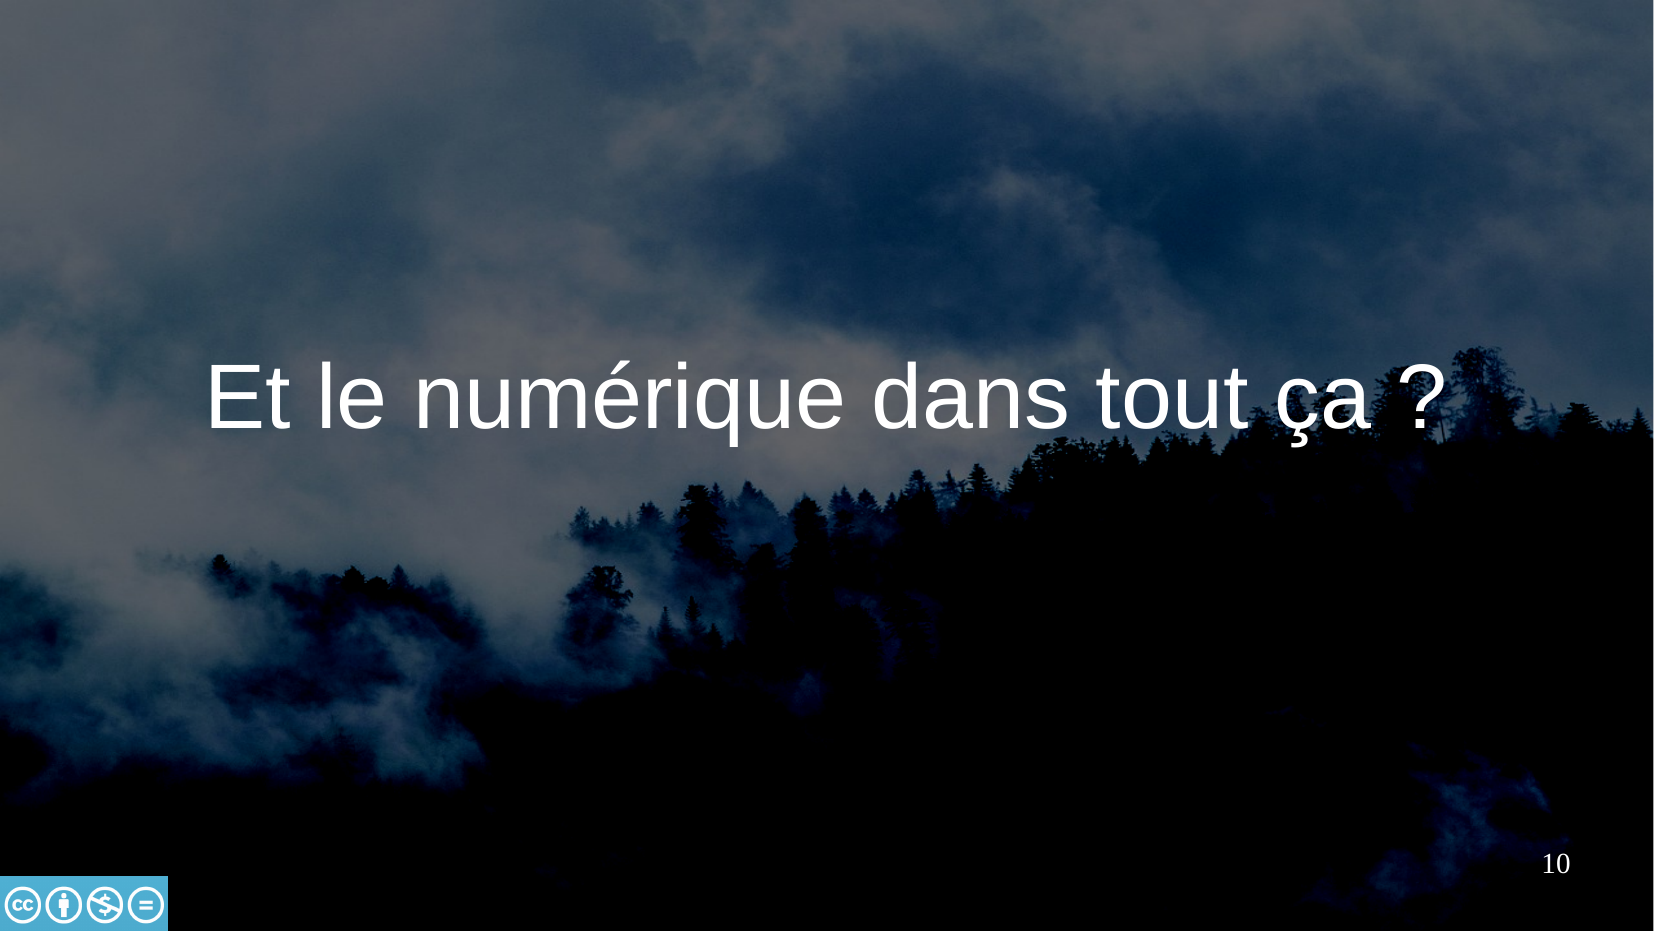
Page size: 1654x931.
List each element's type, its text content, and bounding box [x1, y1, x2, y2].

picture [0, 876, 168, 931]
subtitle Et le numérique dans tout ça ? [82, 37, 1571, 757]
